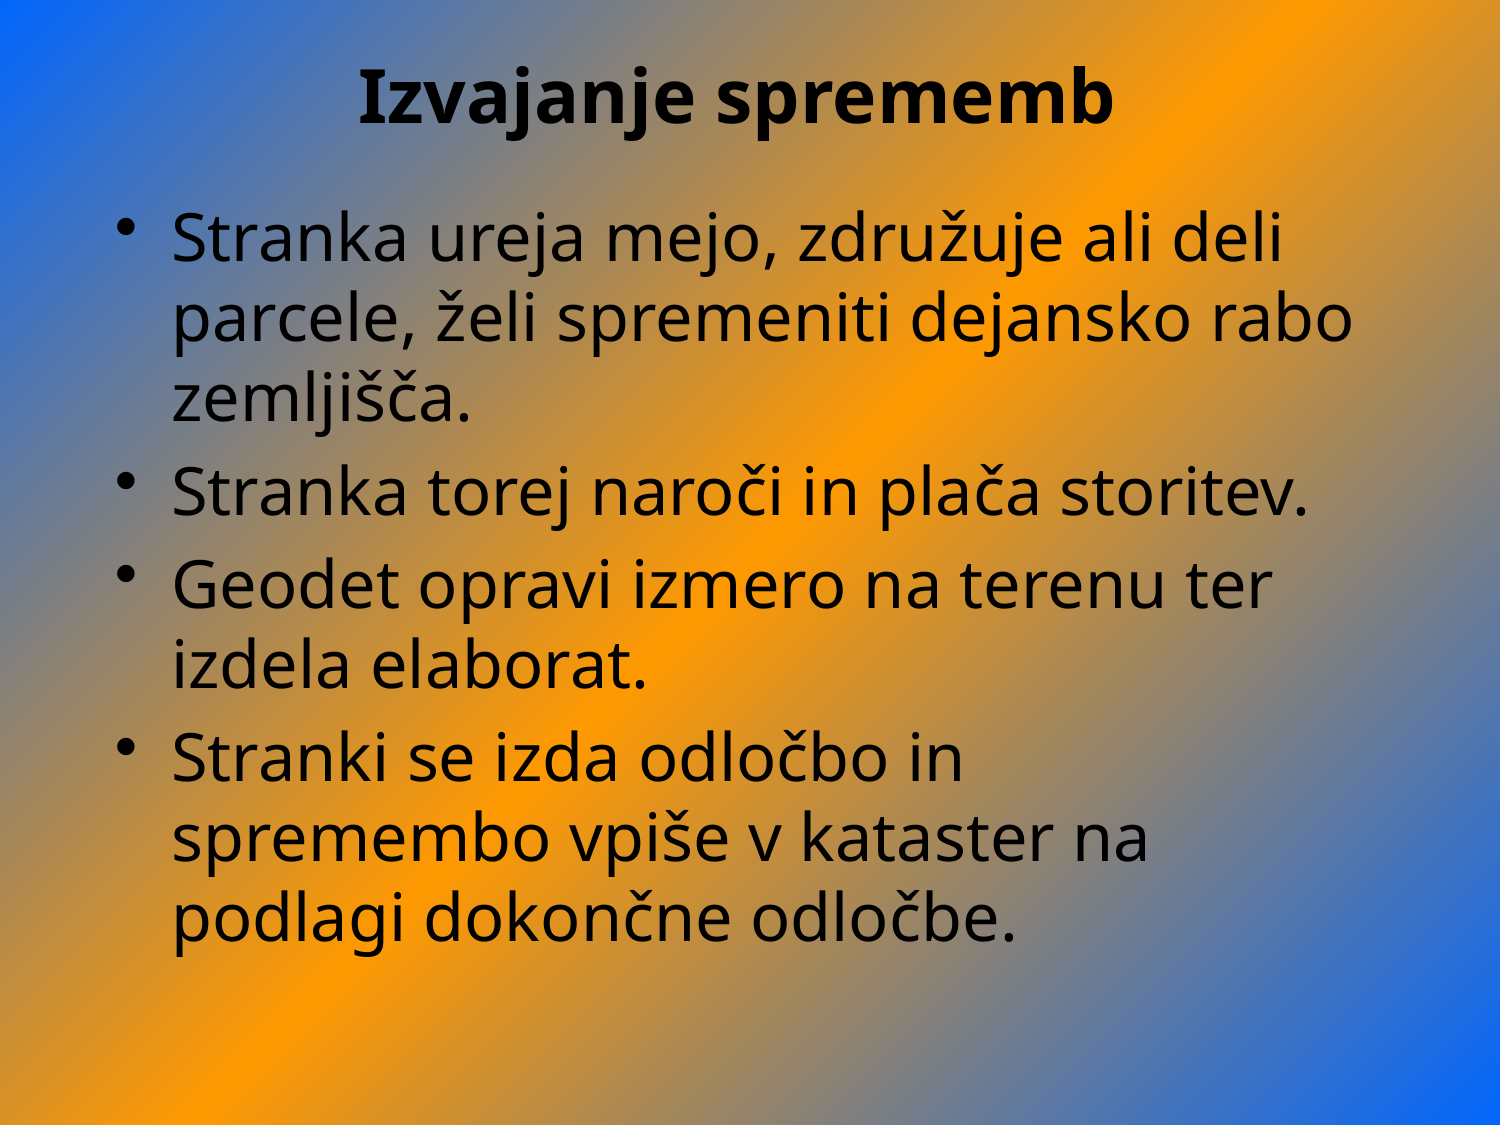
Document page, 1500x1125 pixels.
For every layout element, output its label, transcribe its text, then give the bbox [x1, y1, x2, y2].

title Izvajanje sprememb [99, 0, 1375, 187]
list Stranka ureja mejo, združuje ali deli parcele, želi spremeniti dejansko rabo zemljišča. Stranka torej naroči in plača storitev. Geodet opravi izmero na terenu ter izdela elaborat. Stranki se izda odločbo in spremembo vpiše v kataster na podlagi dokončne odločbe. [99, 187, 1375, 863]
